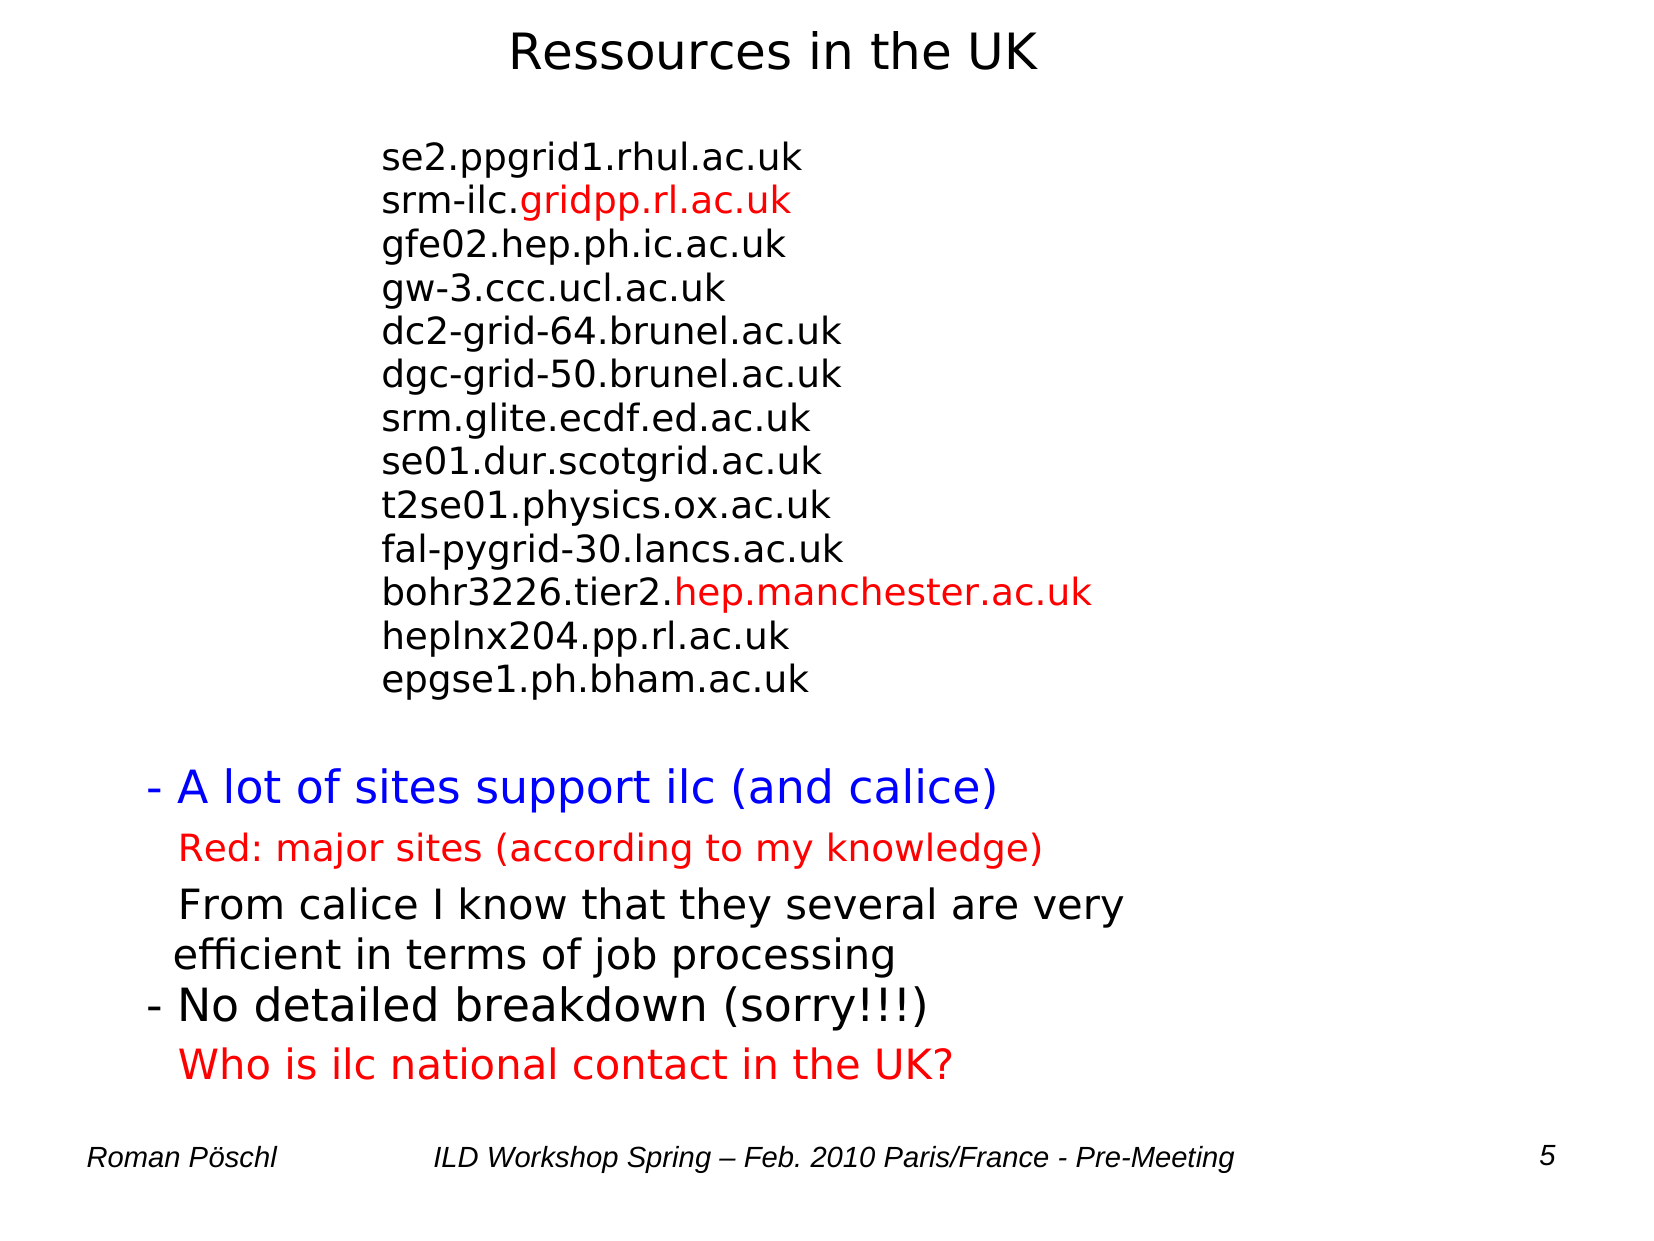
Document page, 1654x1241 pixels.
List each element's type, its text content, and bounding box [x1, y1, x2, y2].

text_box - A lot of sites support ilc (and calice) Red: major sites (according to my knowledge) From calice I know that they several are very efficient in terms of job processing - No detailed breakdown (sorry!!!) Who is ilc national contact in the UK? [145, 761, 1429, 1091]
text_box se2.ppgrid1.rhul.ac.uk srm-ilc.gridpp.rl.ac.uk gfe02.hep.ph.ic.ac.uk gw-3.ccc.ucl.ac.uk dc2-grid-64.brunel.ac.uk dgc-grid-50.brunel.ac.uk srm.glite.ecdf.ed.ac.uk se01.dur.scotgrid.ac.uk t2se01.physics.ox.ac.uk fal-pygrid-30.lancs.ac.uk bohr3226.tier2.hep.manchester.ac.uk heplnx204.pp.rl.ac.uk epgse1.ph.bham.ac.uk [381, 135, 1178, 730]
text_box Ressources in the UK [508, 23, 1027, 82]
